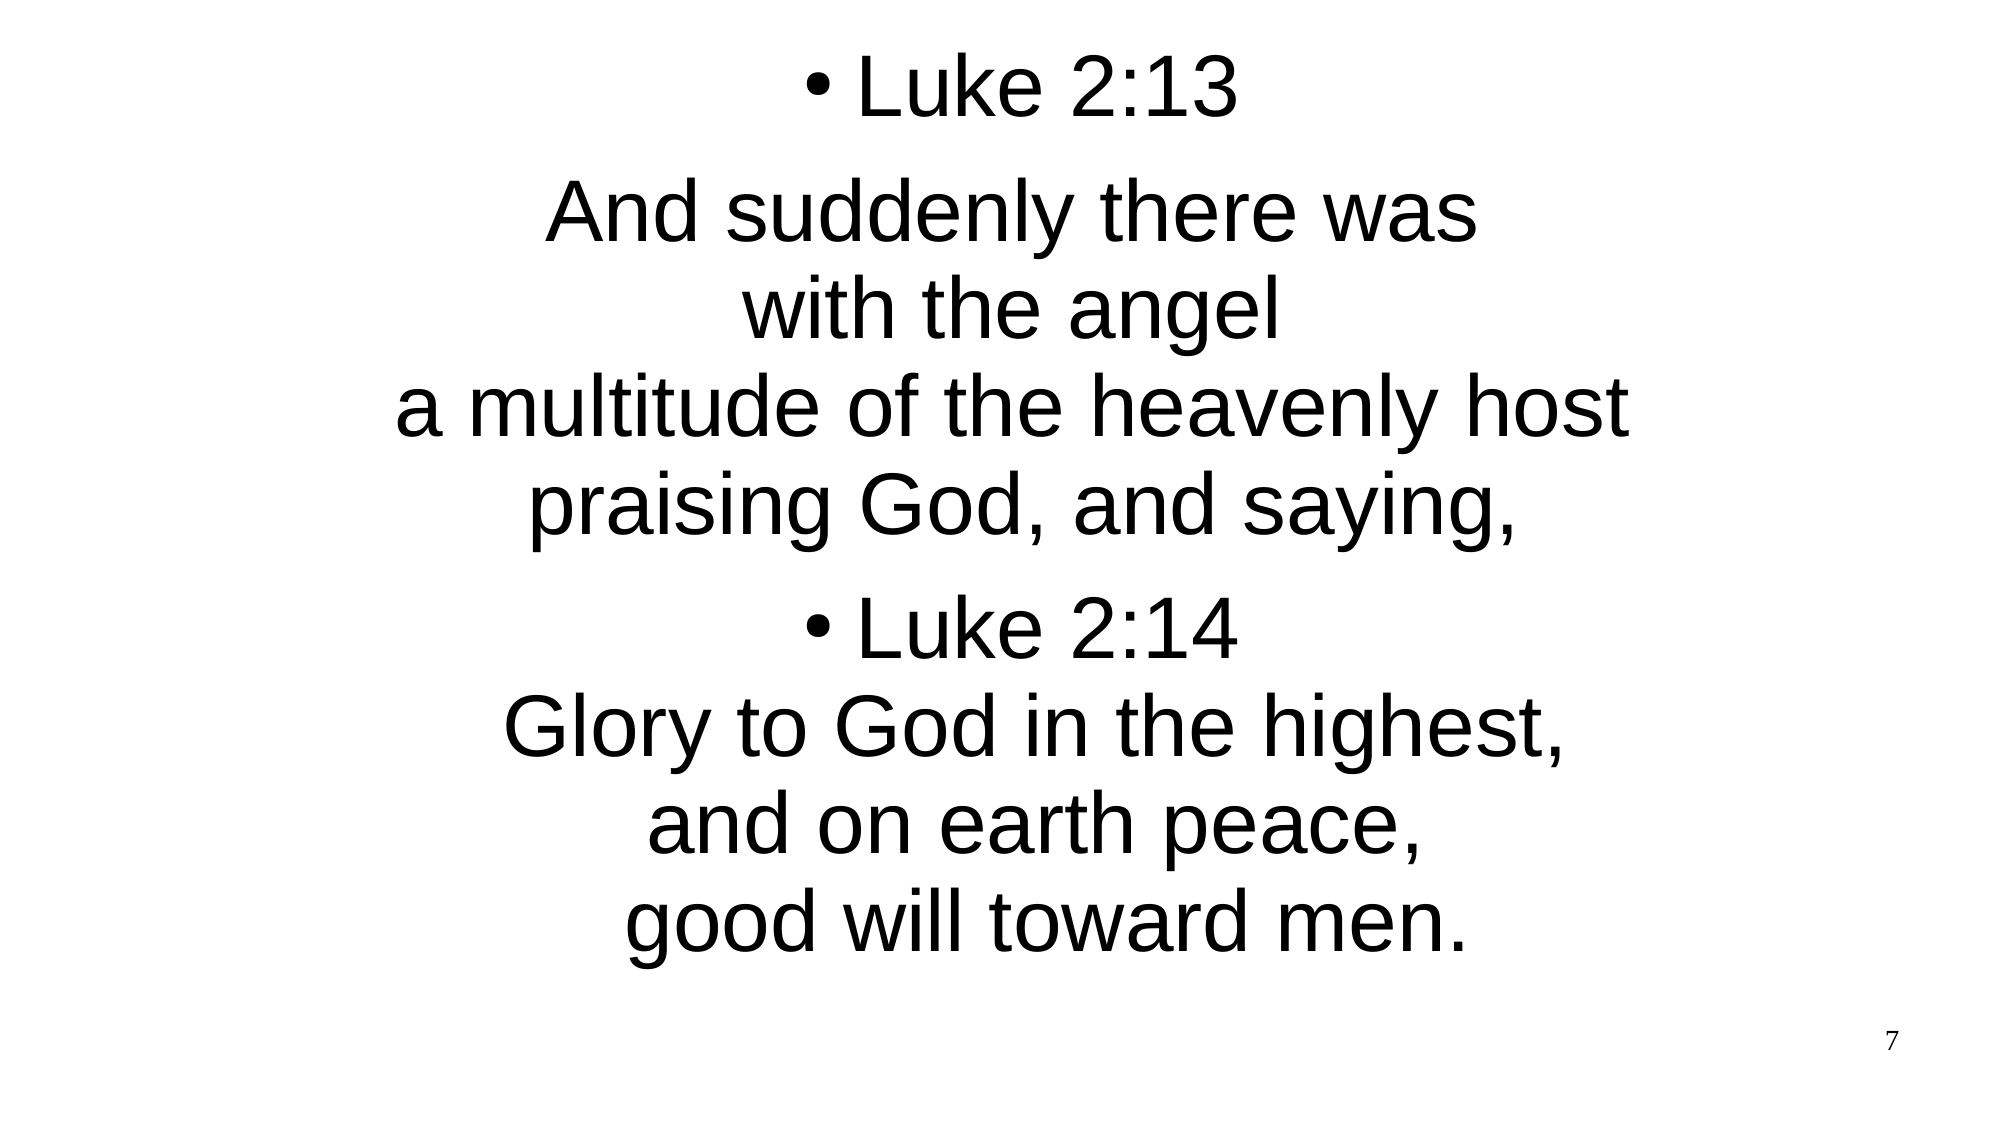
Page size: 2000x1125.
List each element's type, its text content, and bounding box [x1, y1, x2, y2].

list Luke 2:13 And suddenly there was with the angel a multitude of the heavenly host praising God, and saying, Luke 2:14 Glory to God in the highest, and on earth peace, good will toward men. [37, 37, 1988, 1088]
